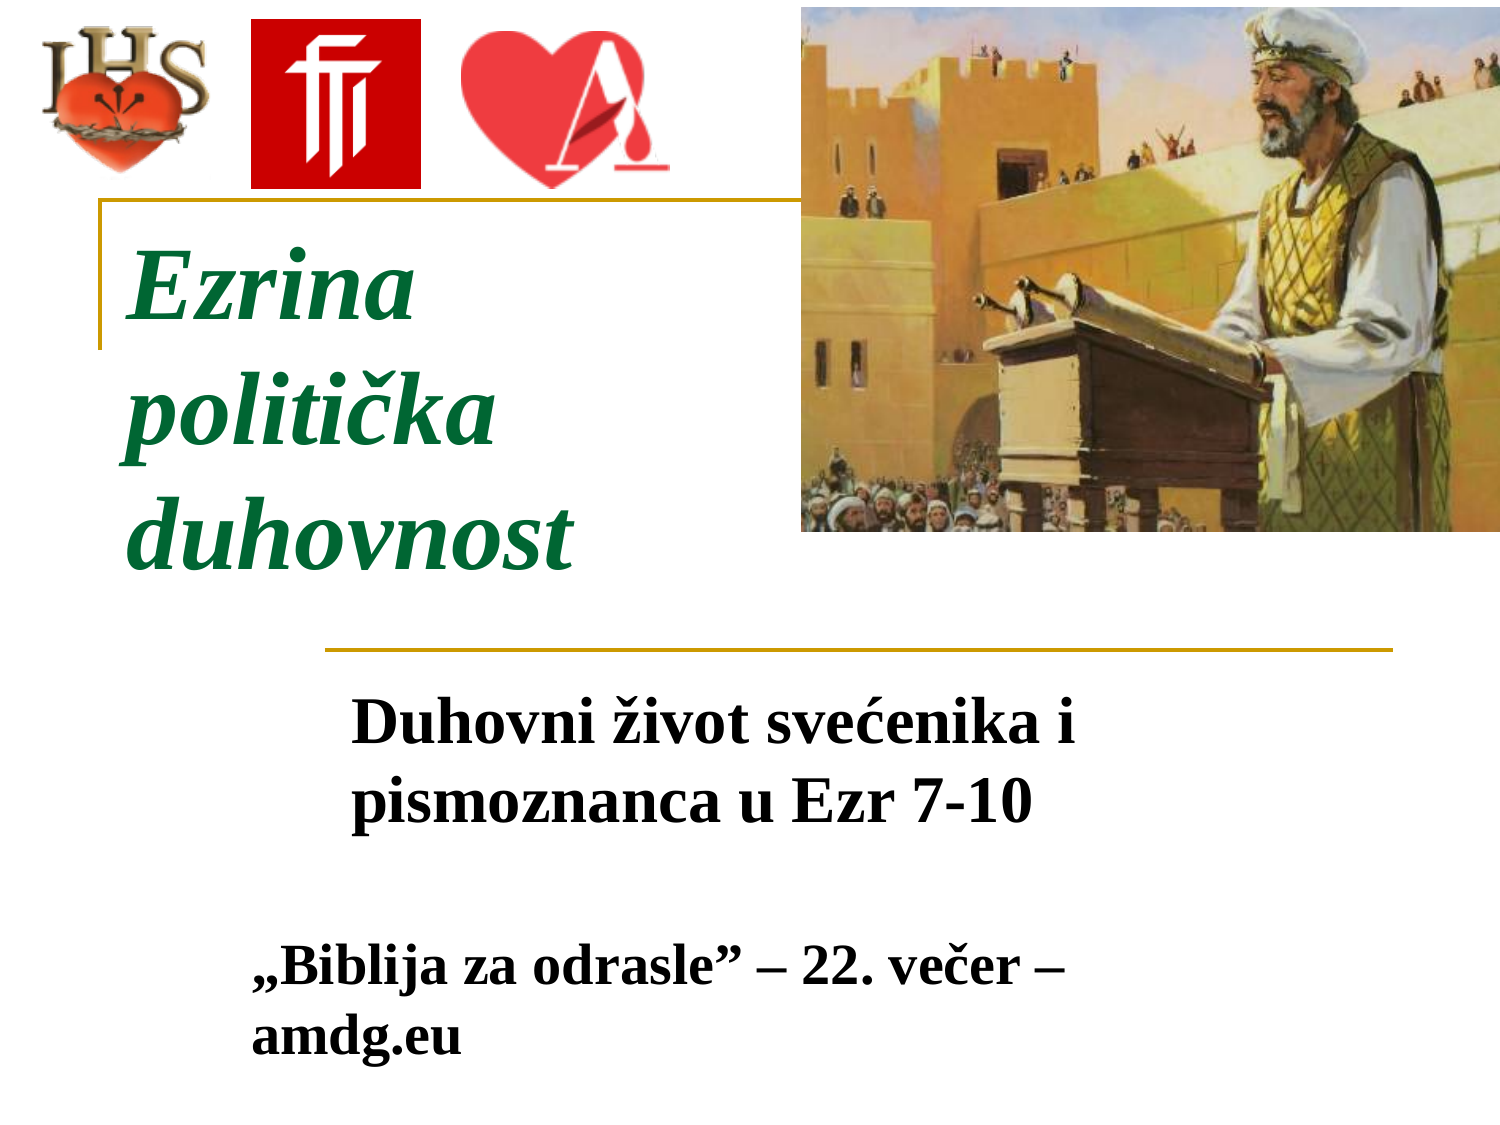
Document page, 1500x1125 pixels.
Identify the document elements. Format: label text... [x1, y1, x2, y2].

picture [461, 31, 670, 189]
subtitle Duhovni život svećenika i pismoznanca u Ezr 7-10 [336, 668, 1477, 886]
picture [251, 19, 421, 189]
picture [801, 7, 1500, 532]
text_box „Biblija za odrasle” – 22. večer – amdg.eu [236, 919, 1307, 1004]
title Ezrina politička duhovnost [112, 207, 1353, 634]
picture [41, 9, 211, 180]
